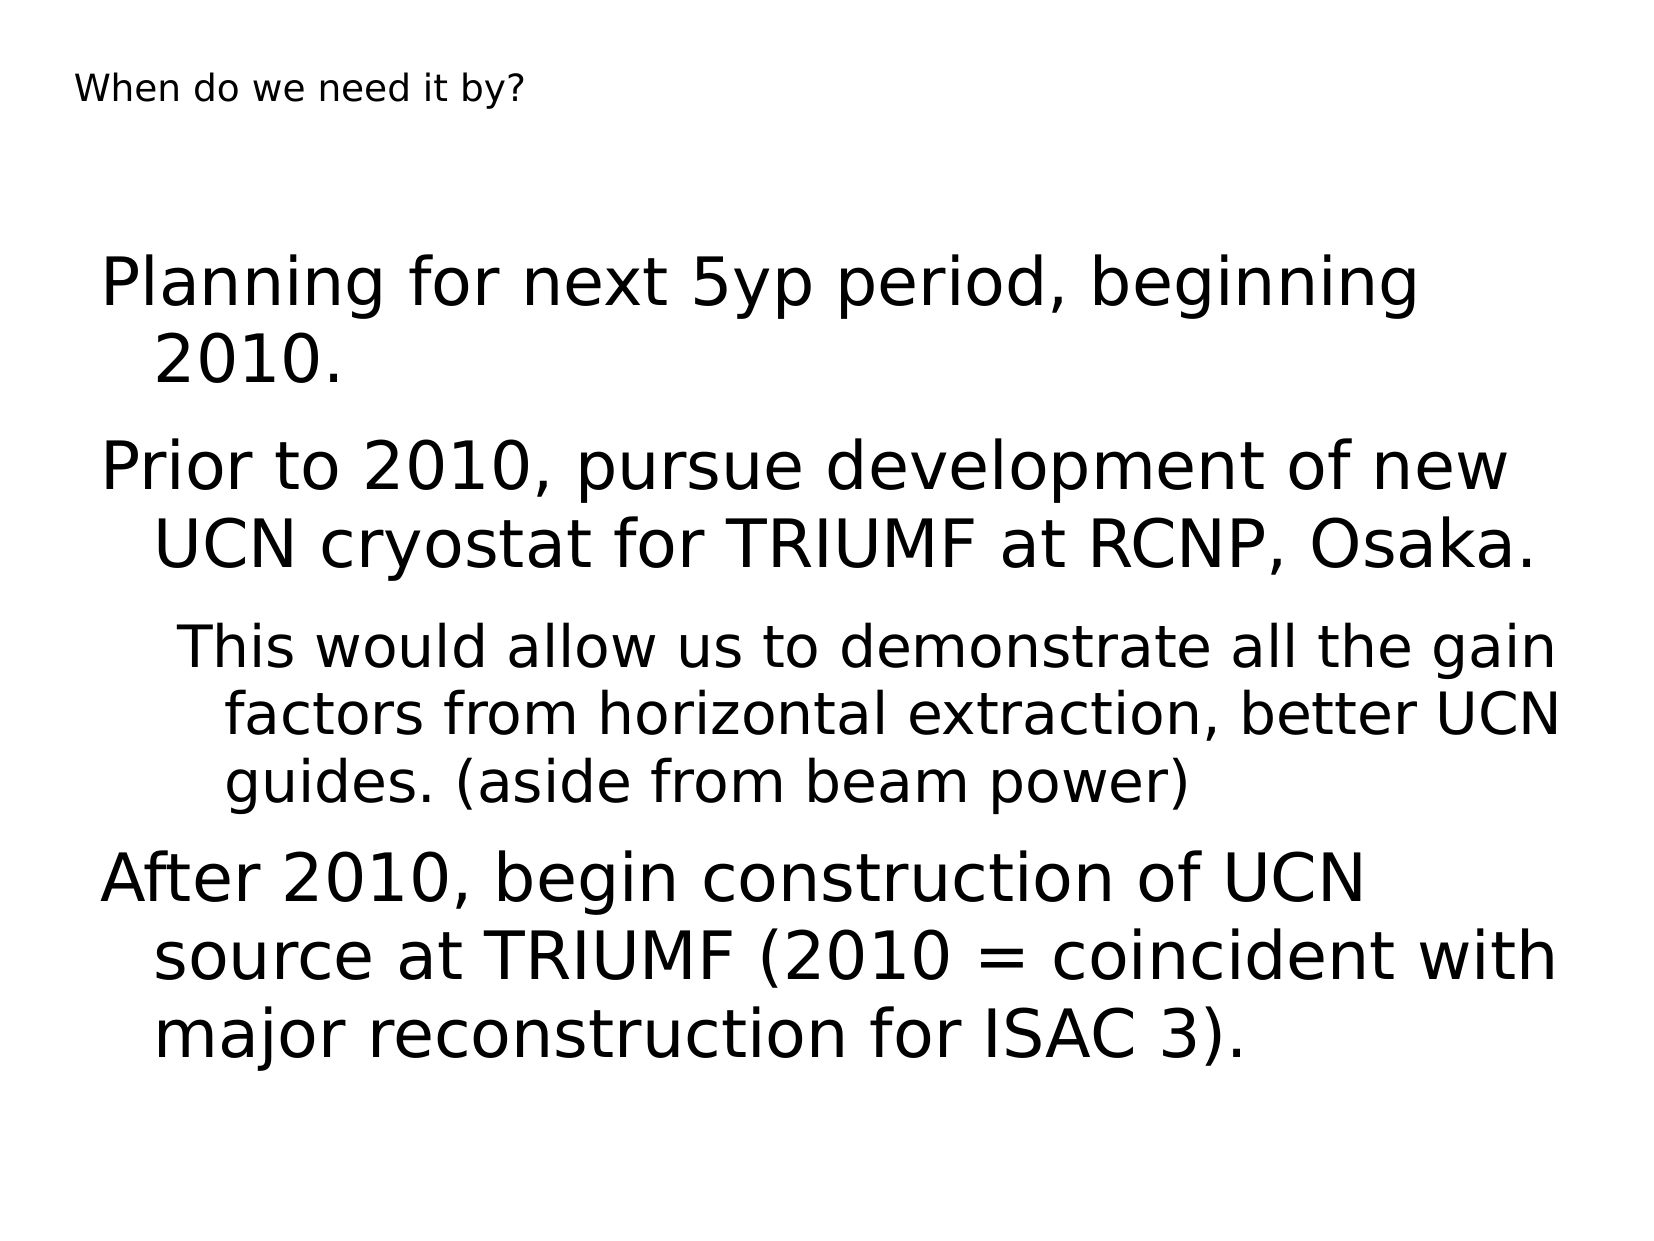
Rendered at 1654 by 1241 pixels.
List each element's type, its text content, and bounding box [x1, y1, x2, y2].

text_box When do we need it by? [59, 59, 532, 118]
list Planning for next 5yp period, beginning 2010. Prior to 2010, pursue development of new UCN cryostat for TRIUMF at RCNP, Osaka. This would allow us to demonstrate all the gain factors from horizontal extraction, better UCN guides. (aside from beam power) After 2010, begin construction of UCN source at TRIUMF (2010 = coincident with major reconstruction for ISAC 3). [82, 242, 1571, 1074]
